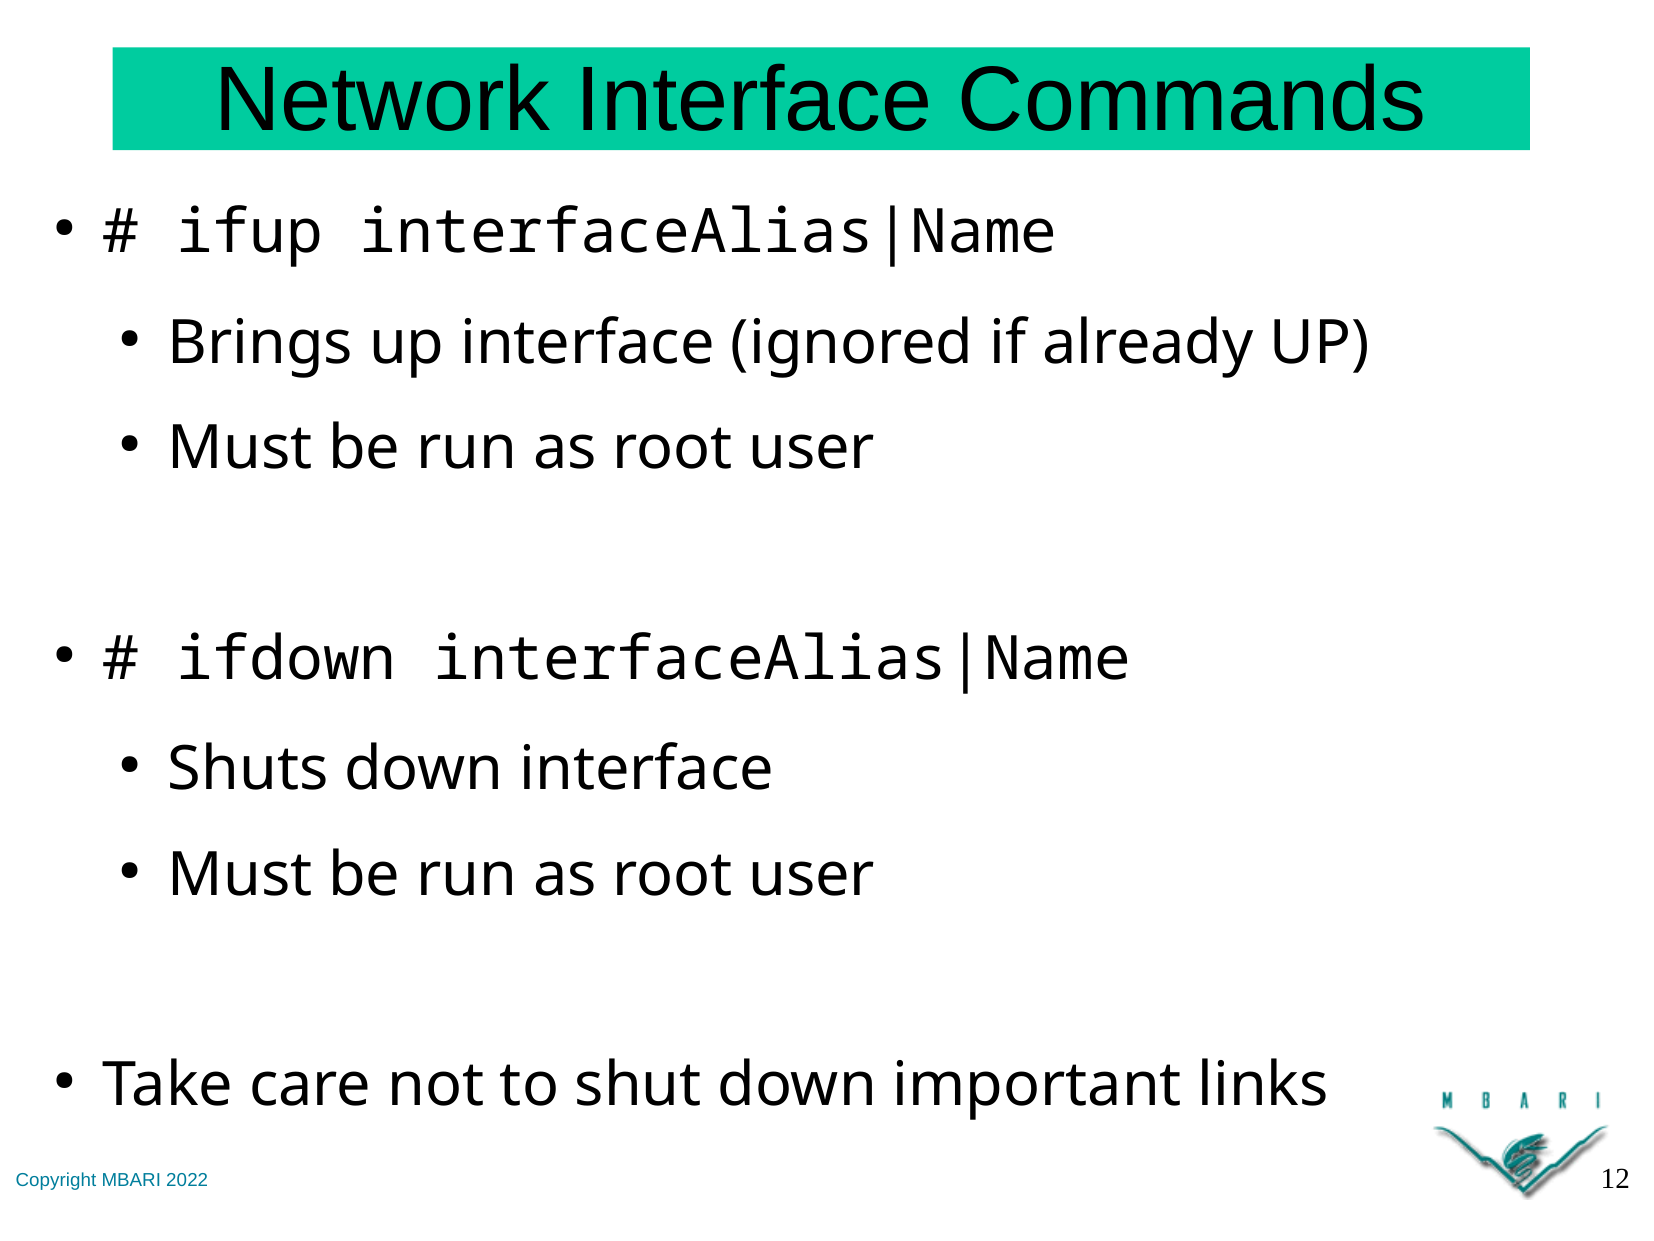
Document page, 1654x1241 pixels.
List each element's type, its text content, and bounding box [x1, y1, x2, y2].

title Network Interface Commands [112, 47, 1530, 151]
list # ifup interfaceAlias|Name Brings up interface (ignored if already UP) Must be run as root user # ifdown interfaceAlias|Name Shuts down interface Must be run as root user Take care not to shut down important links [37, 187, 1613, 1126]
picture [1426, 1126, 1613, 1200]
